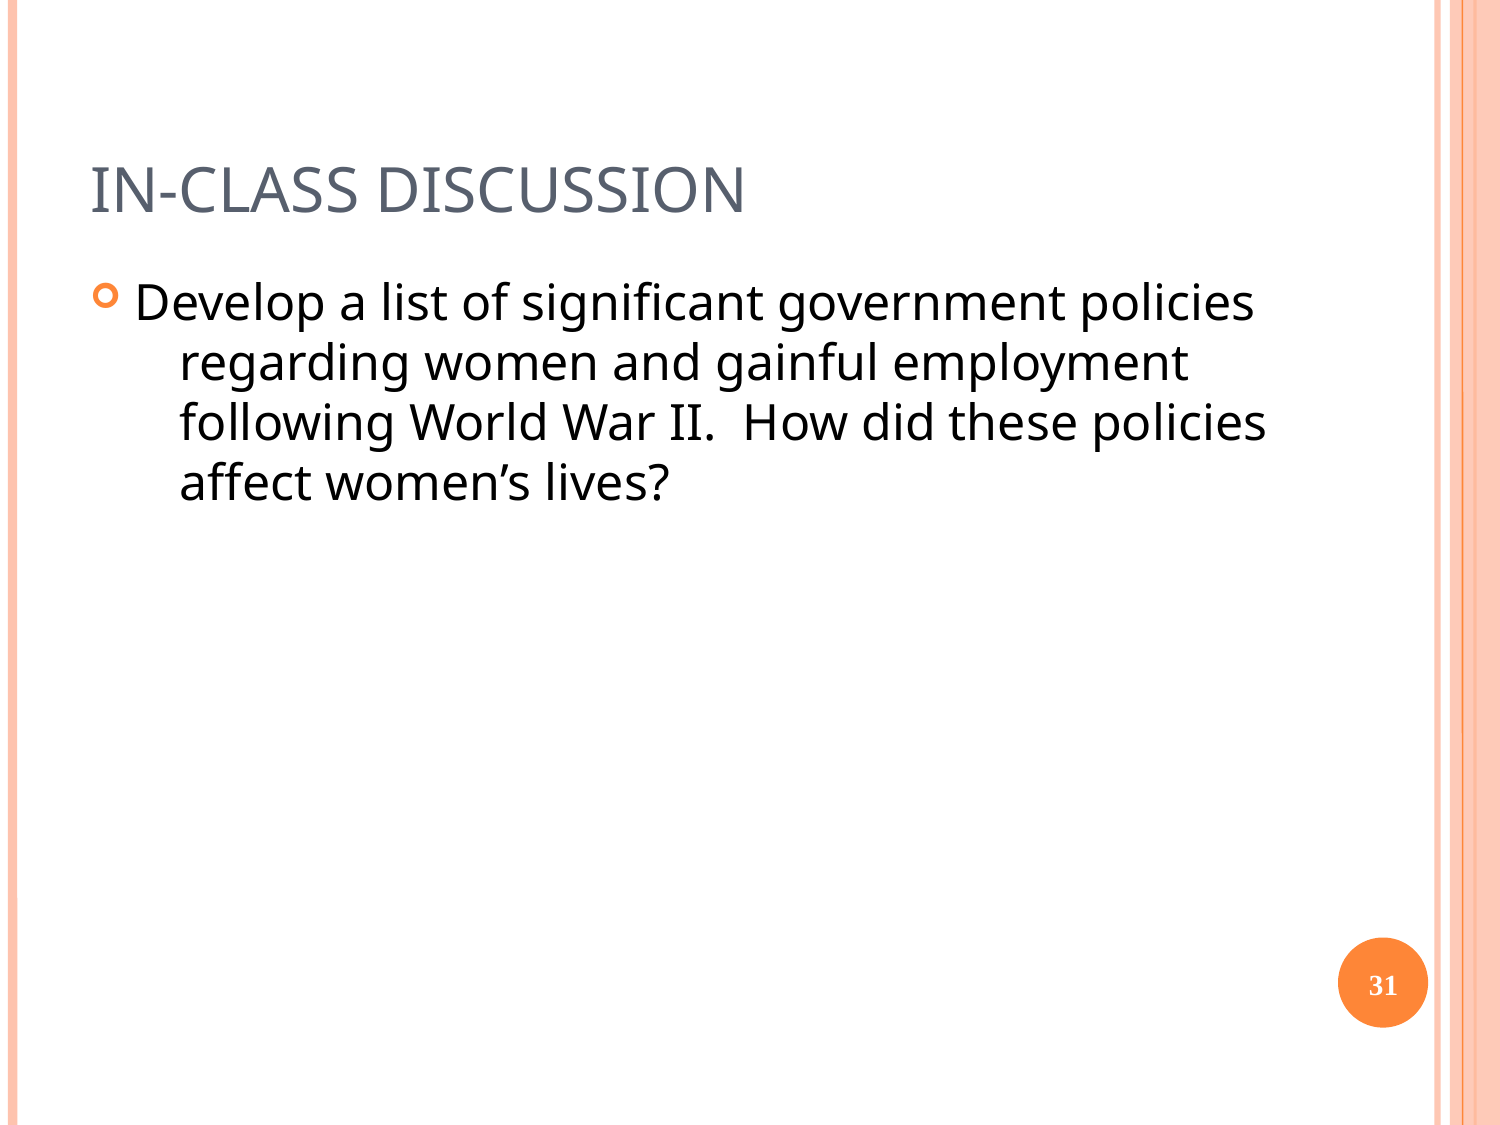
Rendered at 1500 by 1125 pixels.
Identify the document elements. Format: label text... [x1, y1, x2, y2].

title In-Class Discussion [75, 45, 1300, 233]
text_box [1333, 940, 1434, 1027]
list Develop a list of significant government policies regarding women and gainful employment following World War II. How did these policies affect women’s lives? [75, 262, 1300, 1062]
